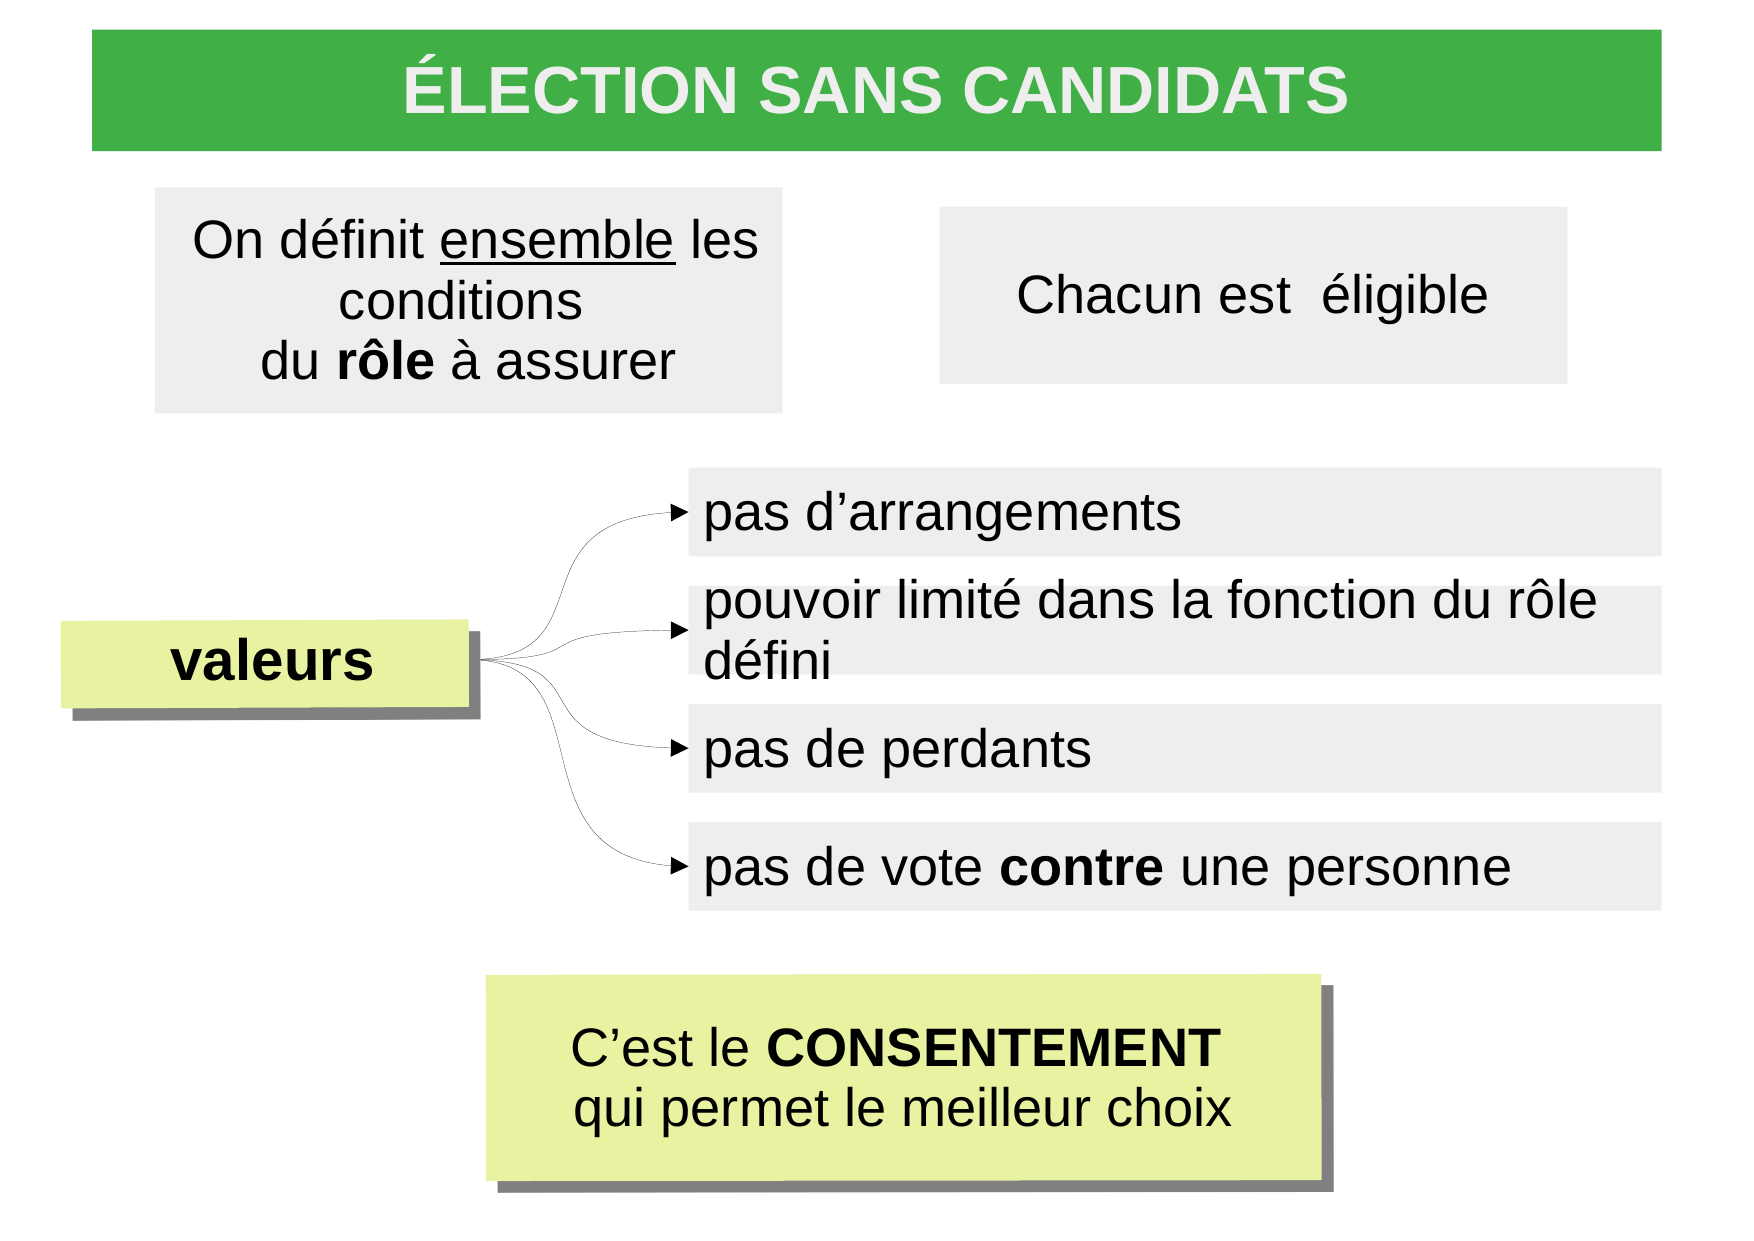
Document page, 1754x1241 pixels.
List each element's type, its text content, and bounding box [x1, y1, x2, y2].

text_box valeurs [60, 619, 470, 709]
text_box pouvoir limité dans la fonction du rôle défini [688, 585, 1662, 675]
text_box pas d’arrangements [688, 467, 1662, 557]
text_box pas de perdants [688, 703, 1662, 793]
title ÉLECTION SANS CANDIDATS [92, 29, 1662, 152]
text_box pas de vote contre une personne [688, 822, 1662, 911]
text_box Chacun est éligible [939, 206, 1568, 384]
text_box C’est le CONSENTEMENT qui permet le meilleur choix [485, 973, 1322, 1182]
text_box On définit ensemble les conditions du rôle à assurer [154, 187, 783, 414]
